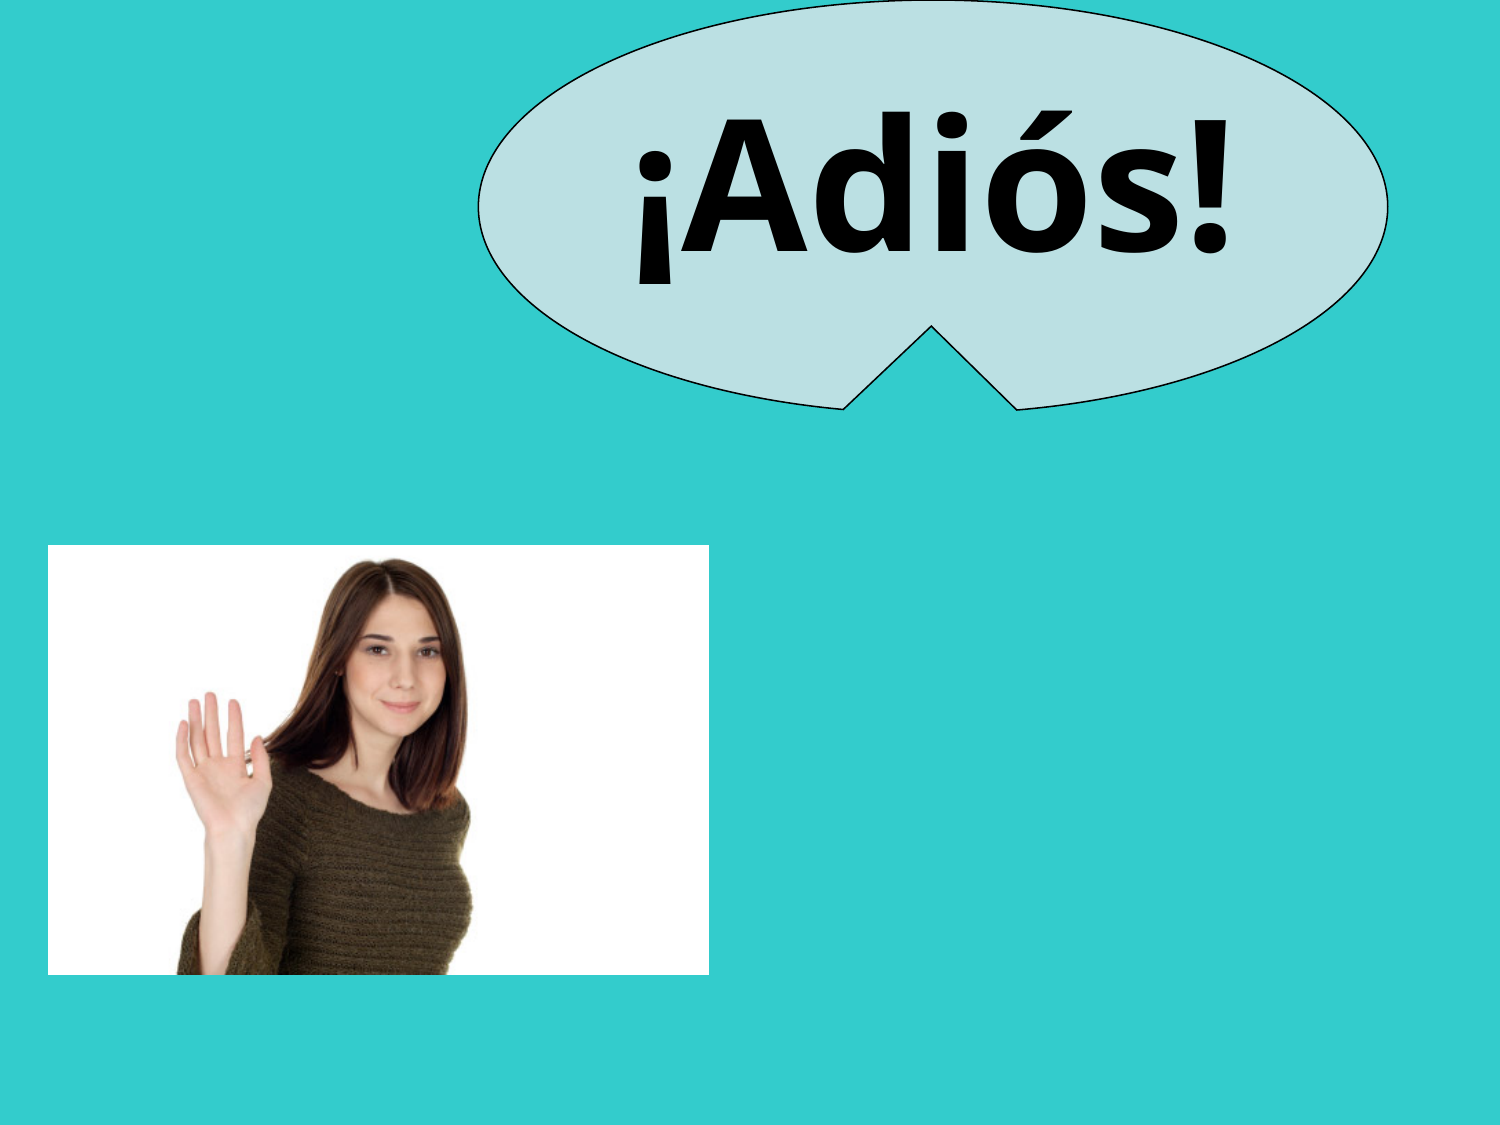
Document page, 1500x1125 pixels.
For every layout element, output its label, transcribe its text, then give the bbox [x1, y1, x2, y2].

picture [48, 545, 709, 975]
text_box ¡Adiós! [478, 0, 1388, 411]
